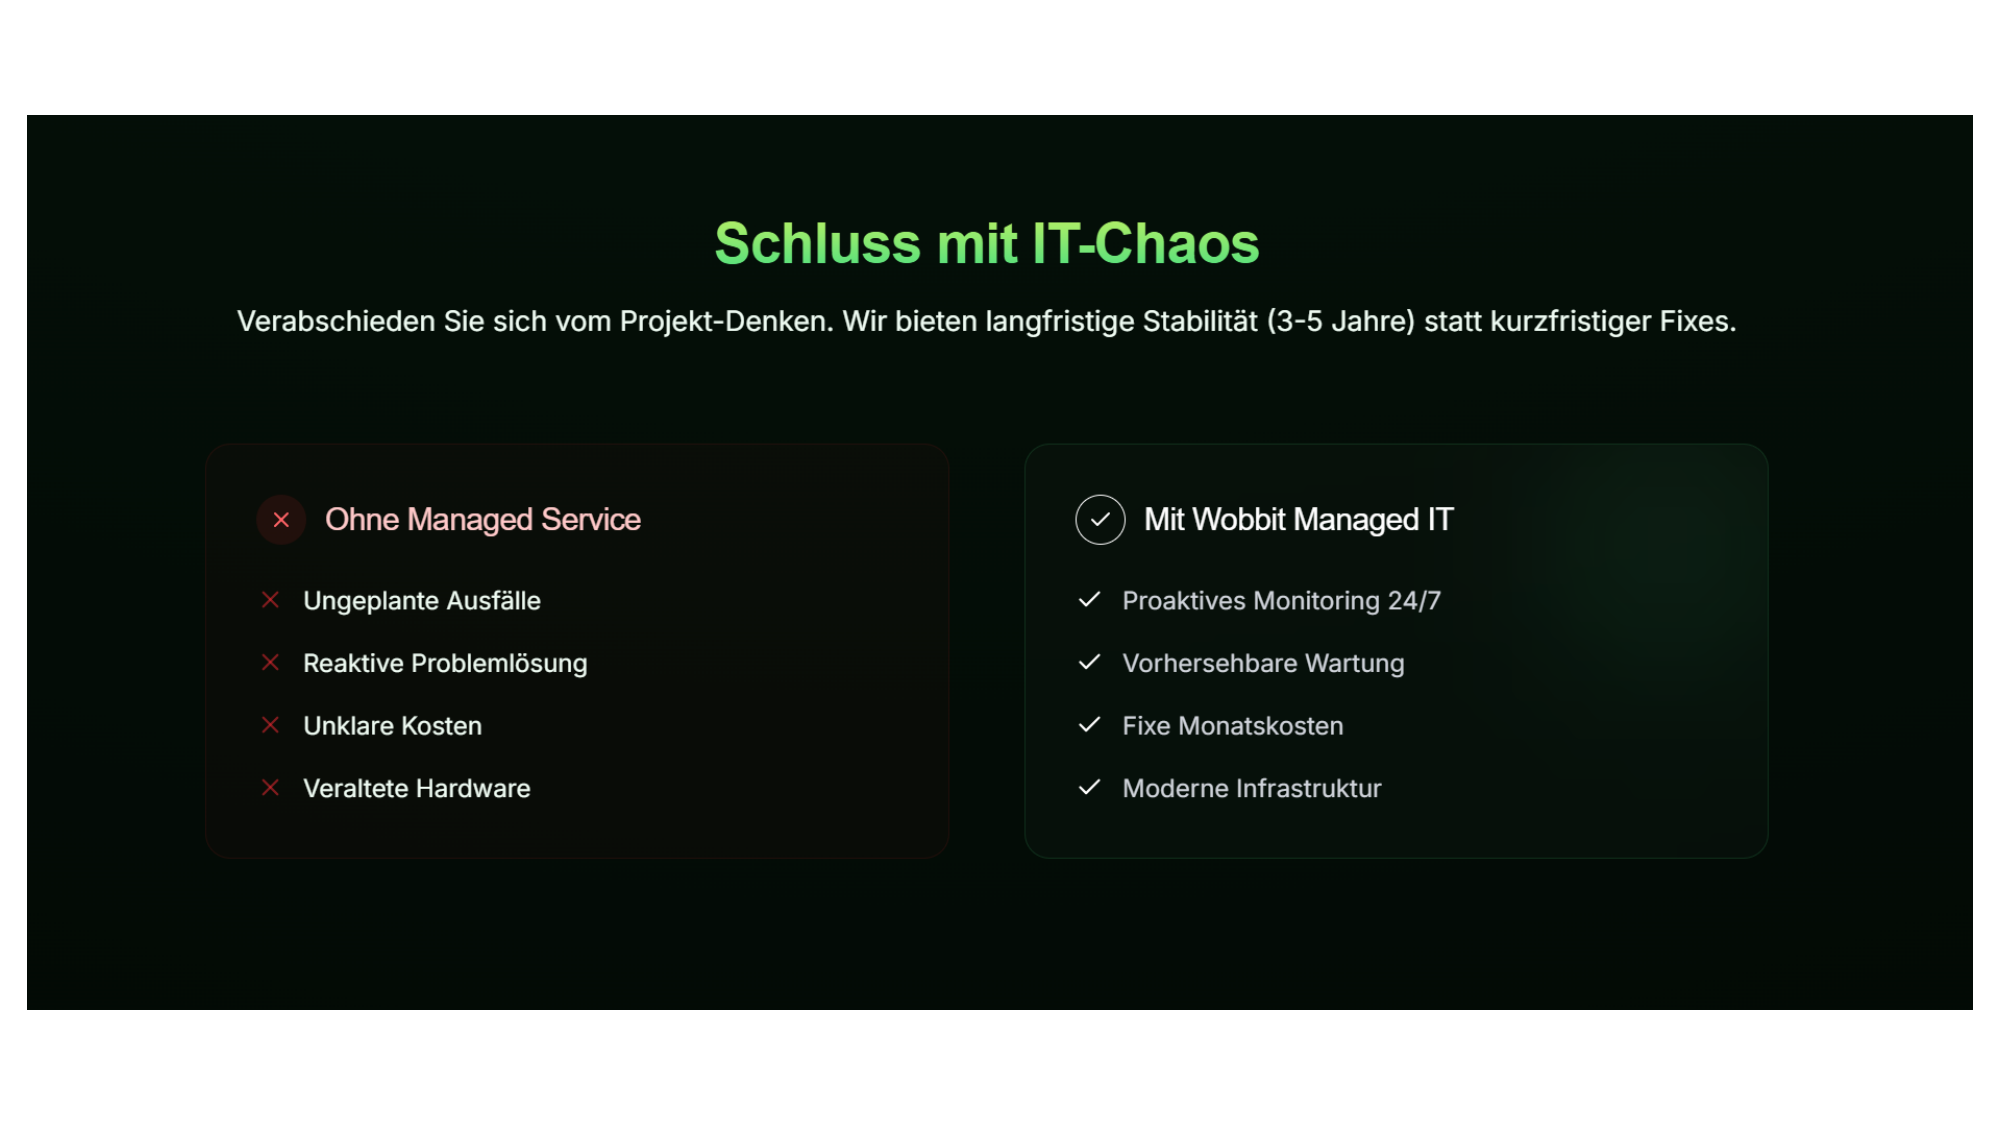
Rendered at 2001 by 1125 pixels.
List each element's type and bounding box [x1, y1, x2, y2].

picture [27, 115, 1973, 1010]
